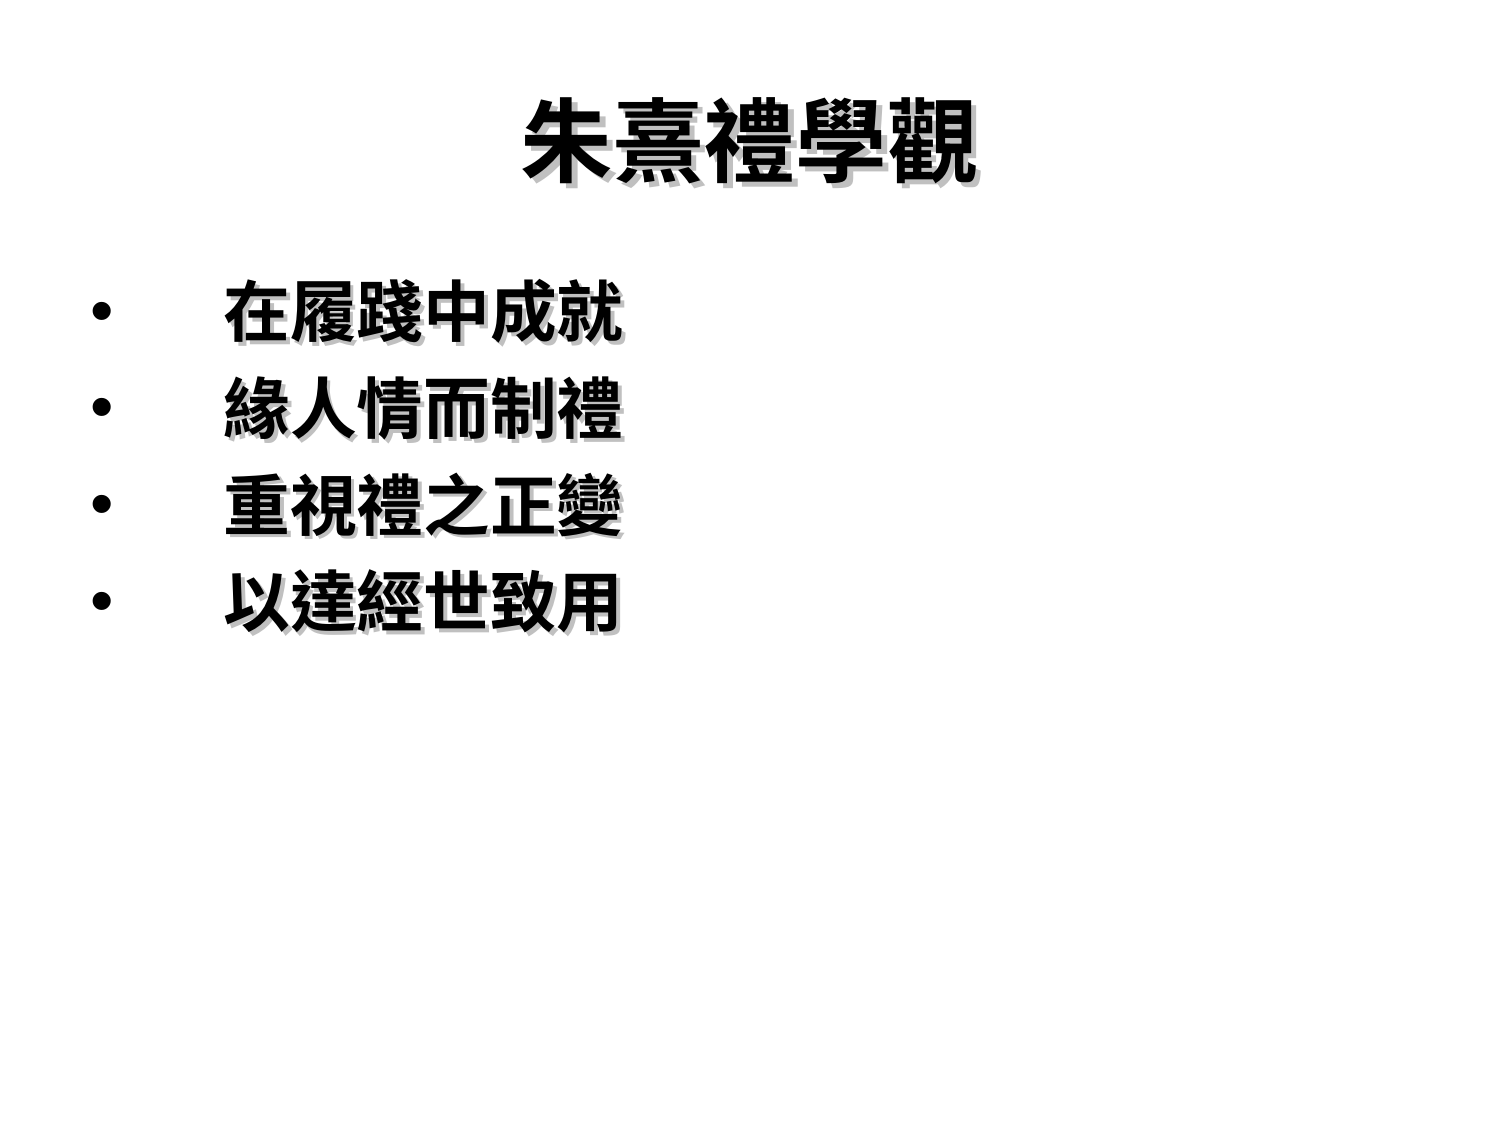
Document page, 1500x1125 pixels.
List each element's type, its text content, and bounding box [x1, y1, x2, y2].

list 在履踐中成就 緣人情而制禮 重視禮之正變 以達經世致用 [75, 262, 1426, 1006]
title 朱熹禮學觀 [75, 45, 1426, 233]
